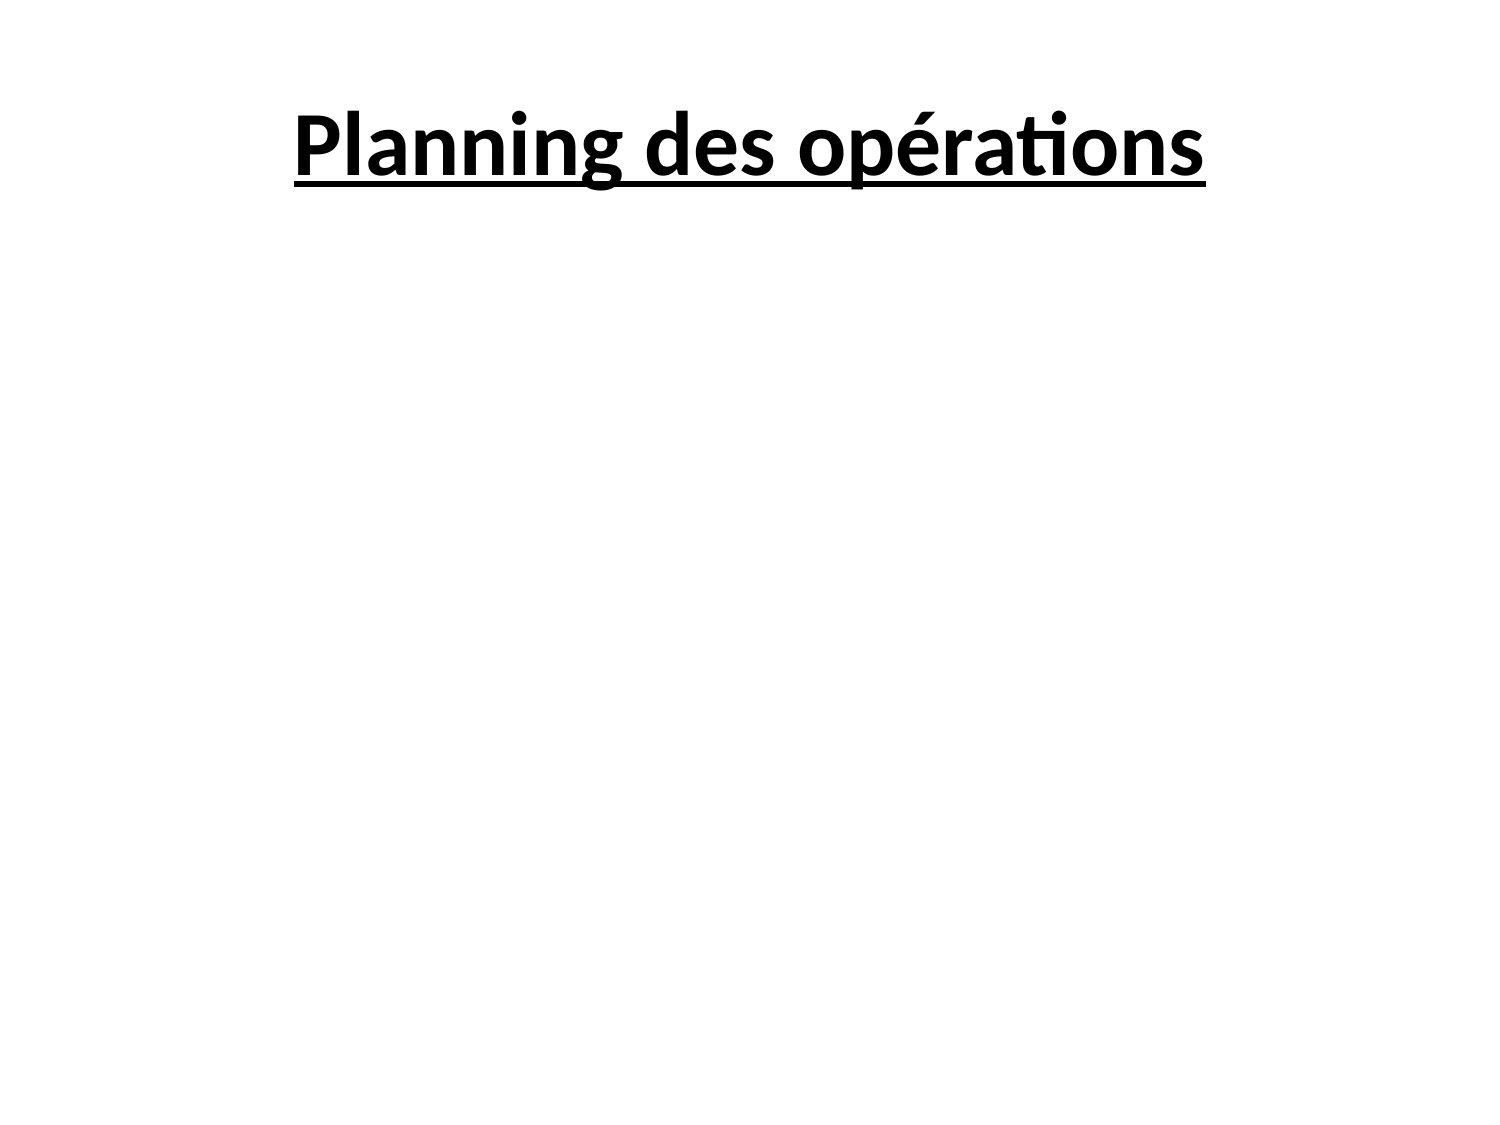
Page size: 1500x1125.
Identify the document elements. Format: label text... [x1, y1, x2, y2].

title Planning des opérations [75, 45, 1425, 233]
